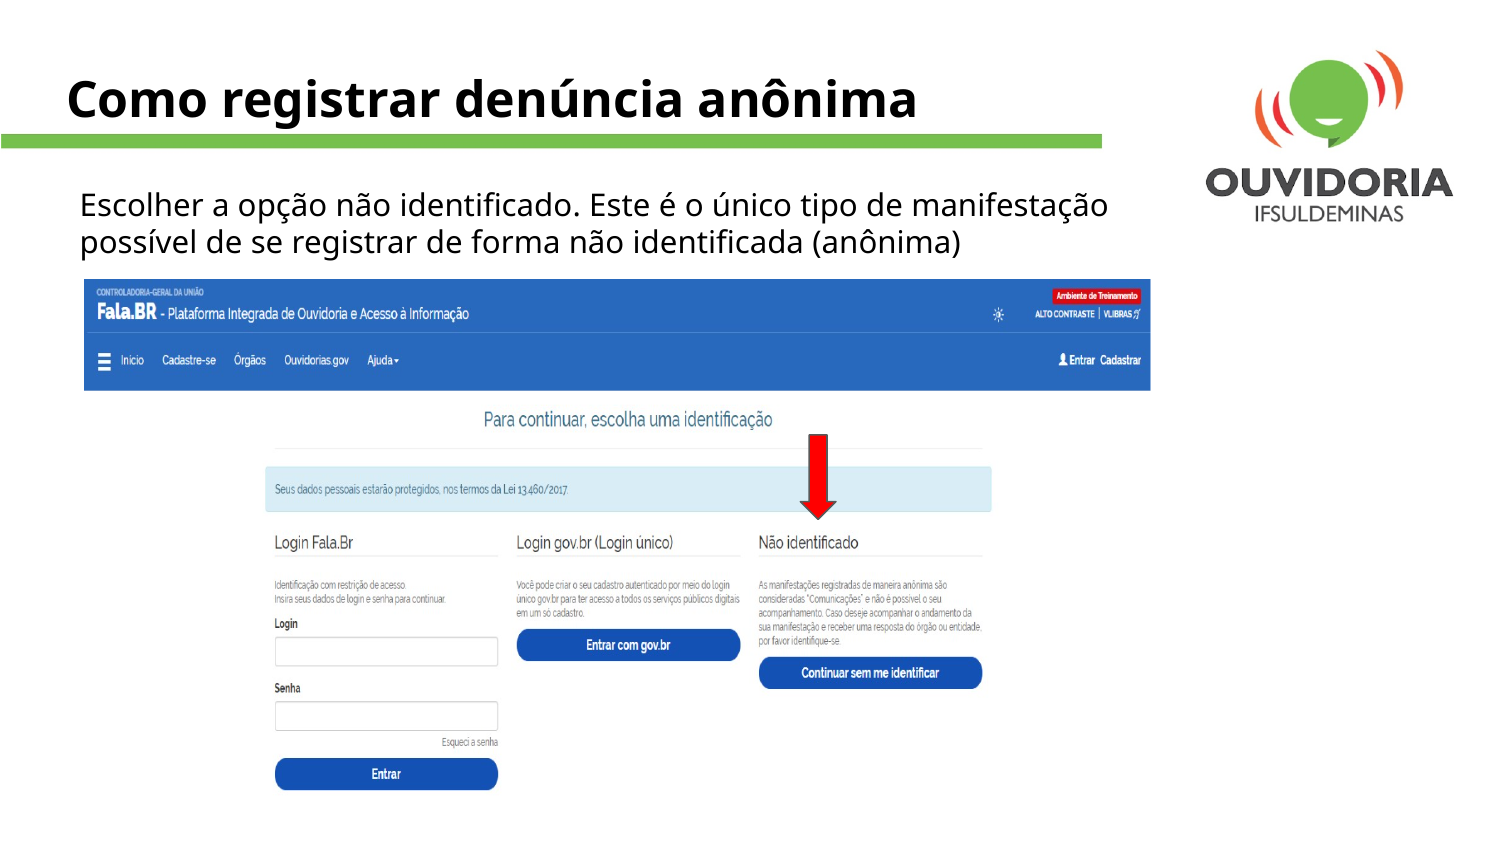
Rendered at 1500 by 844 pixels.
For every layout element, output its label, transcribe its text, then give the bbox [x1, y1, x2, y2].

text_box [800, 434, 836, 520]
text_box Escolher a opção não identificado. Este é o único tipo de manifestação possível de se registrar de forma não identificada (anônima) [64, 170, 1179, 276]
picture [1, 0, 1499, 844]
text_box Como registrar denúncia anônima [51, 52, 1054, 130]
